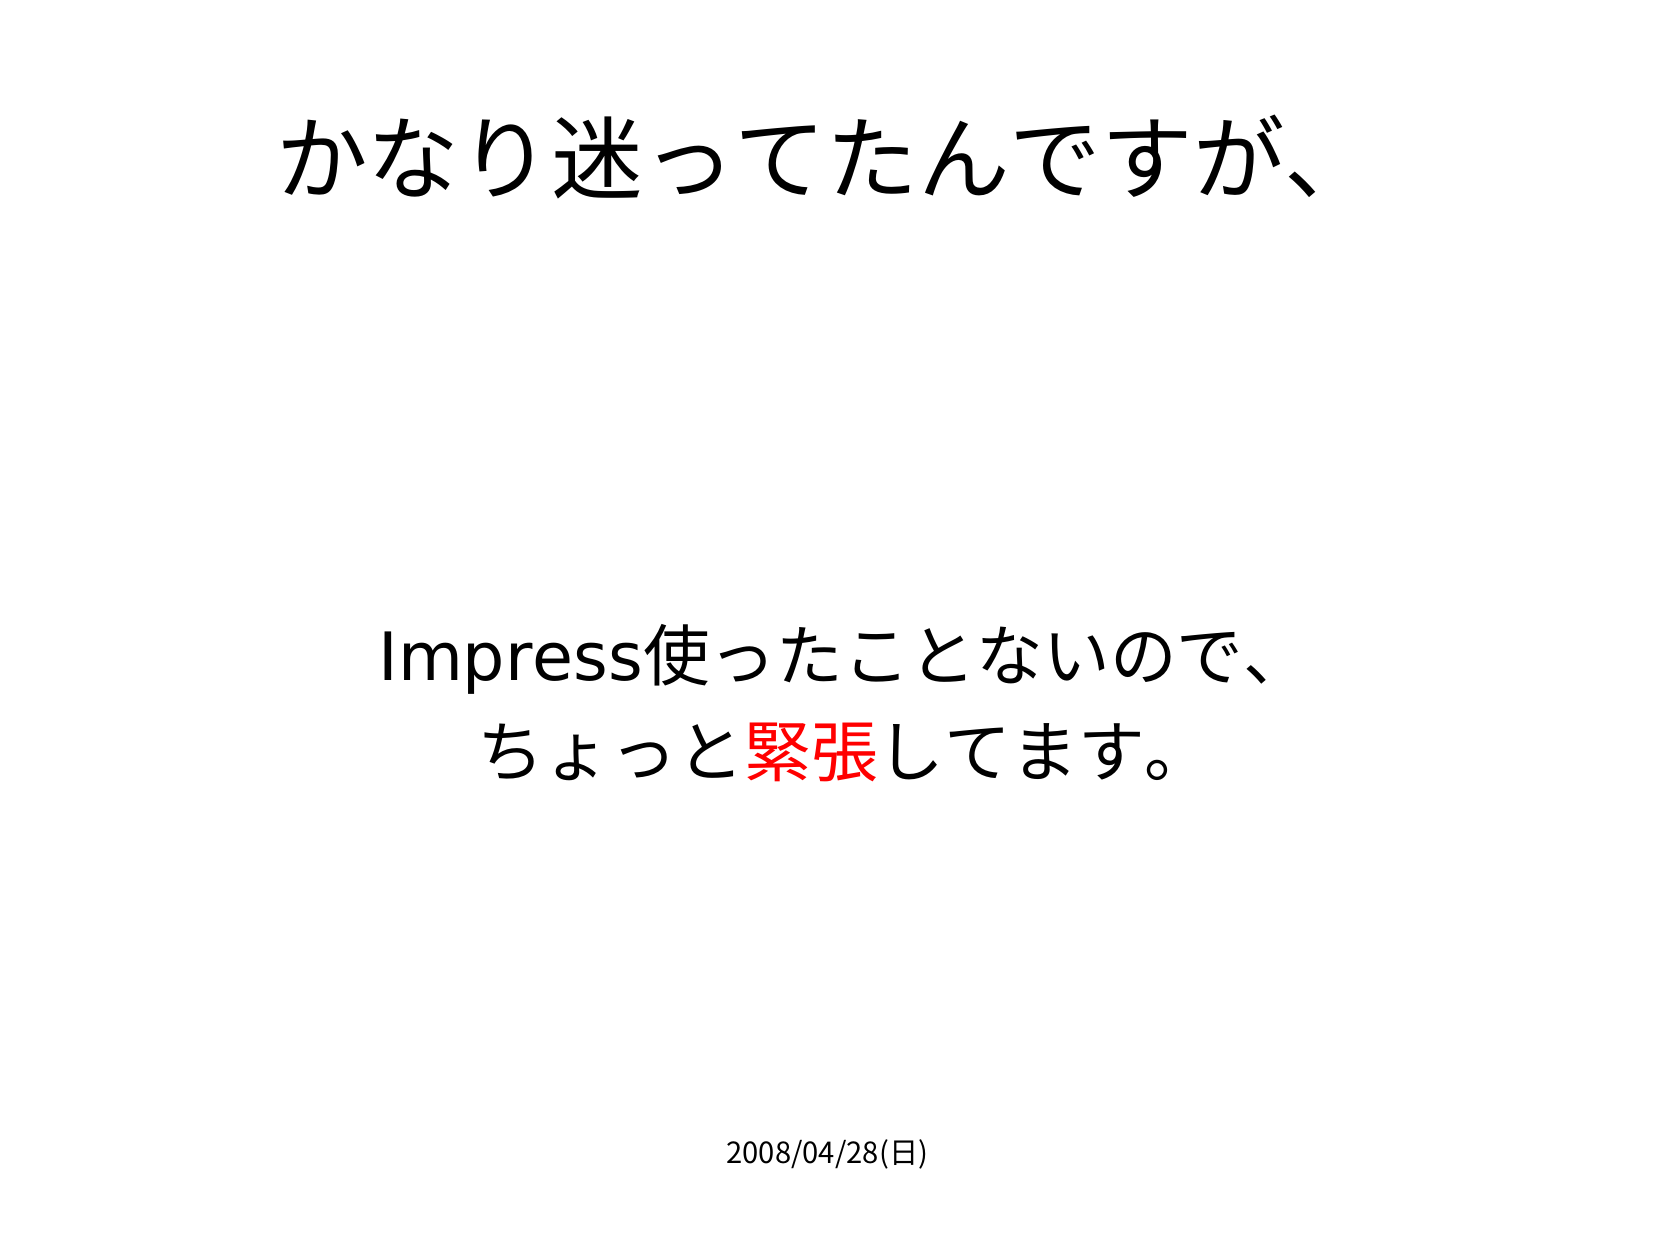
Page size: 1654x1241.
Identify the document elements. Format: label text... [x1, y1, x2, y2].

subtitle Impress使ったことないので、 ちょっと緊張してます。 [82, 290, 1571, 1109]
title かなり迷ってたんですが、 [82, 49, 1571, 257]
